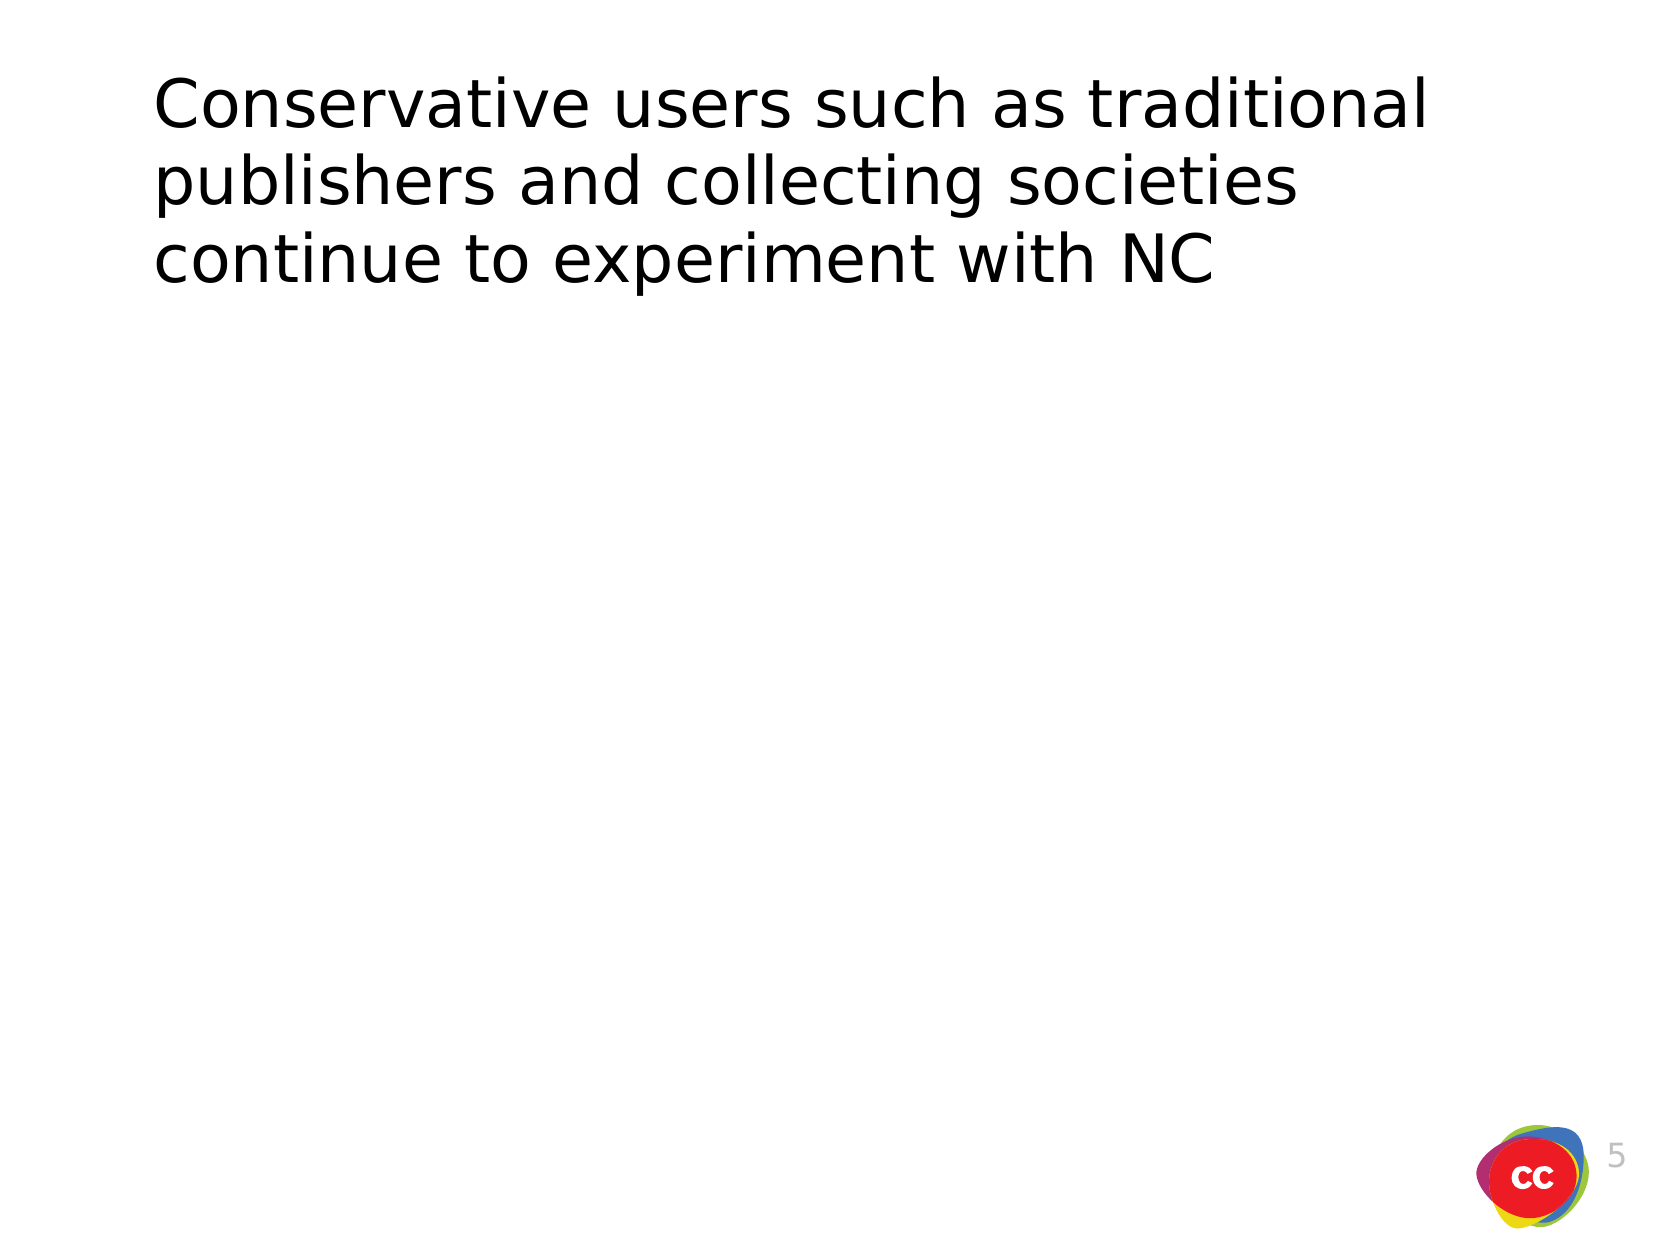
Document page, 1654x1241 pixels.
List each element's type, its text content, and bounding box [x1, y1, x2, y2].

list Conservative users such as traditional publishers and collecting societies continue to experiment with NC [82, 65, 1571, 1062]
